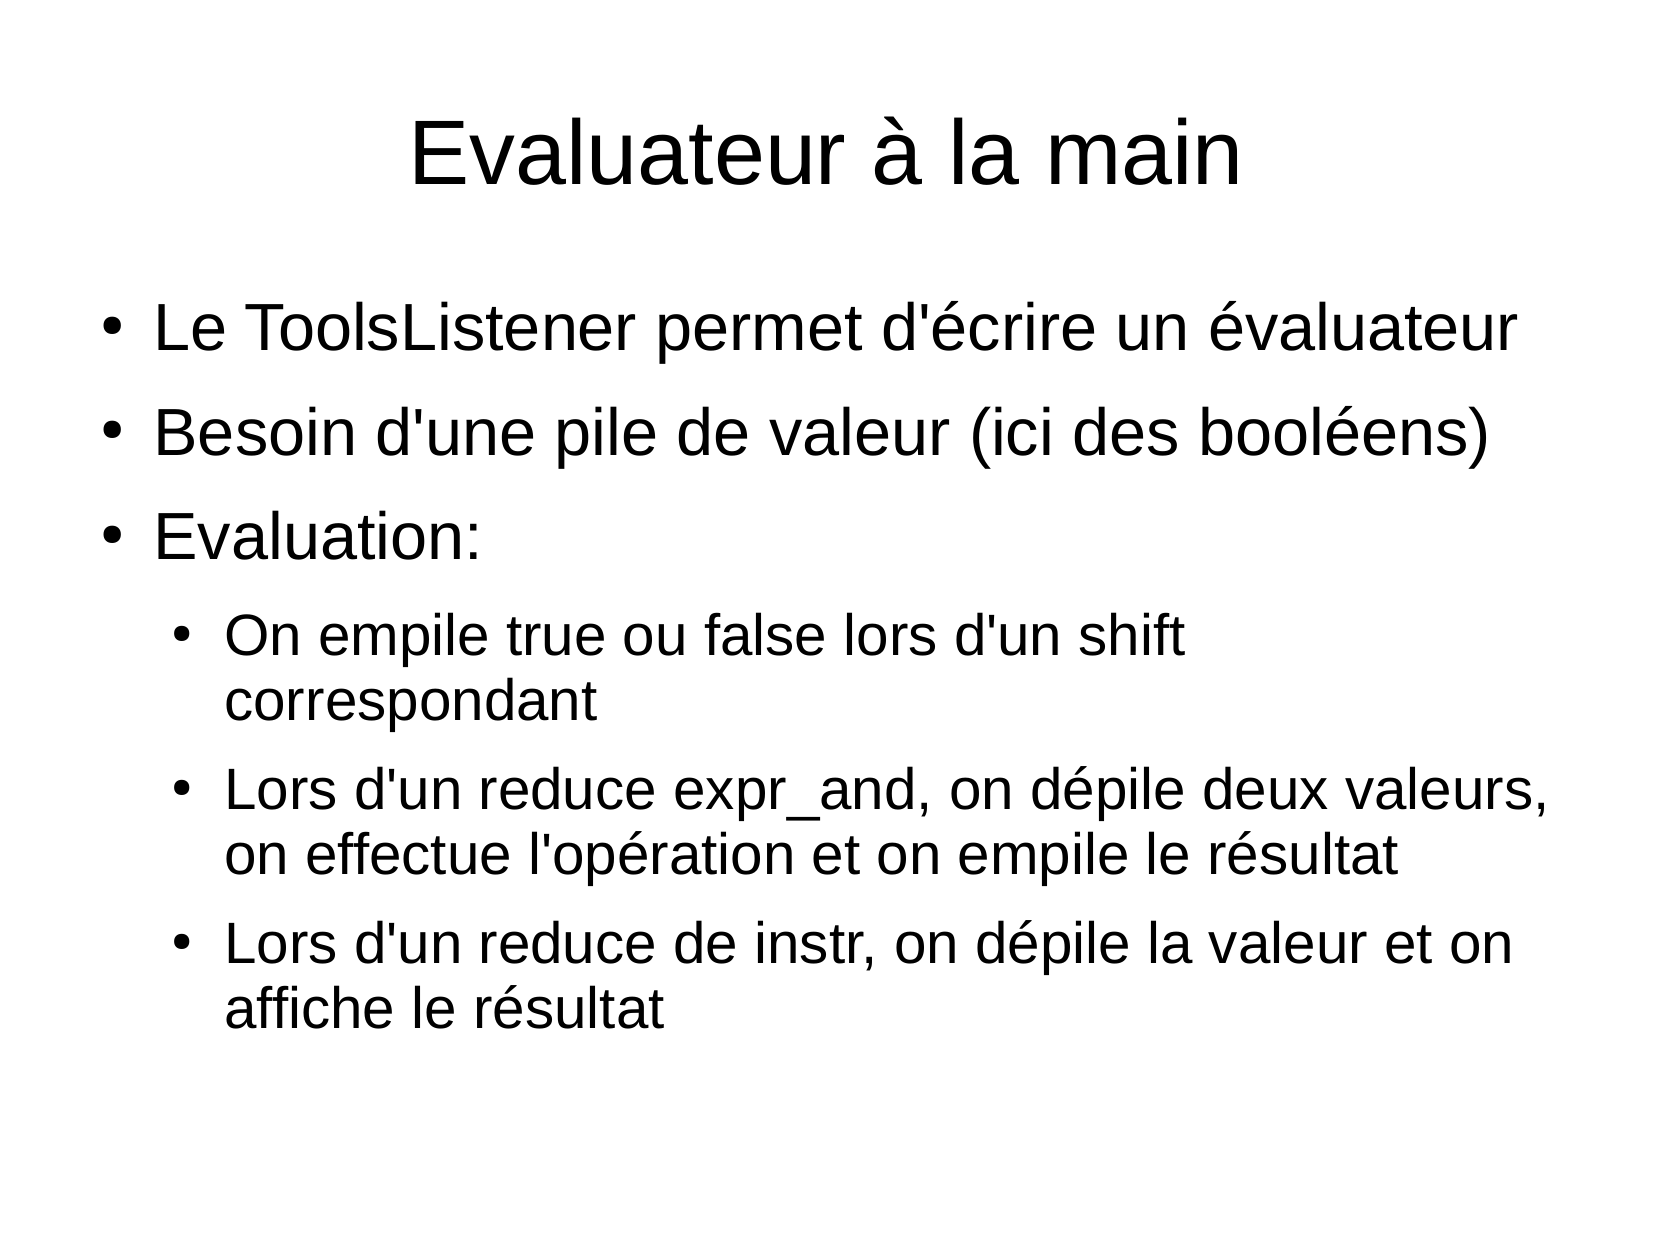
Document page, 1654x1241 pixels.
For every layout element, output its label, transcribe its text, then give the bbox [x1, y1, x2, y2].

title Evaluateur à la main [82, 56, 1571, 250]
list Le ToolsListener permet d'écrire un évaluateur Besoin d'une pile de valeur (ici des booléens) Evaluation: On empile true ou false lors d'un shift correspondant Lors d'un reduce expr_and, on dépile deux valeurs, on effectue l'opération et on empile le résultat Lors d'un reduce de instr, on dépile la valeur et on affiche le résultat [82, 290, 1571, 1041]
